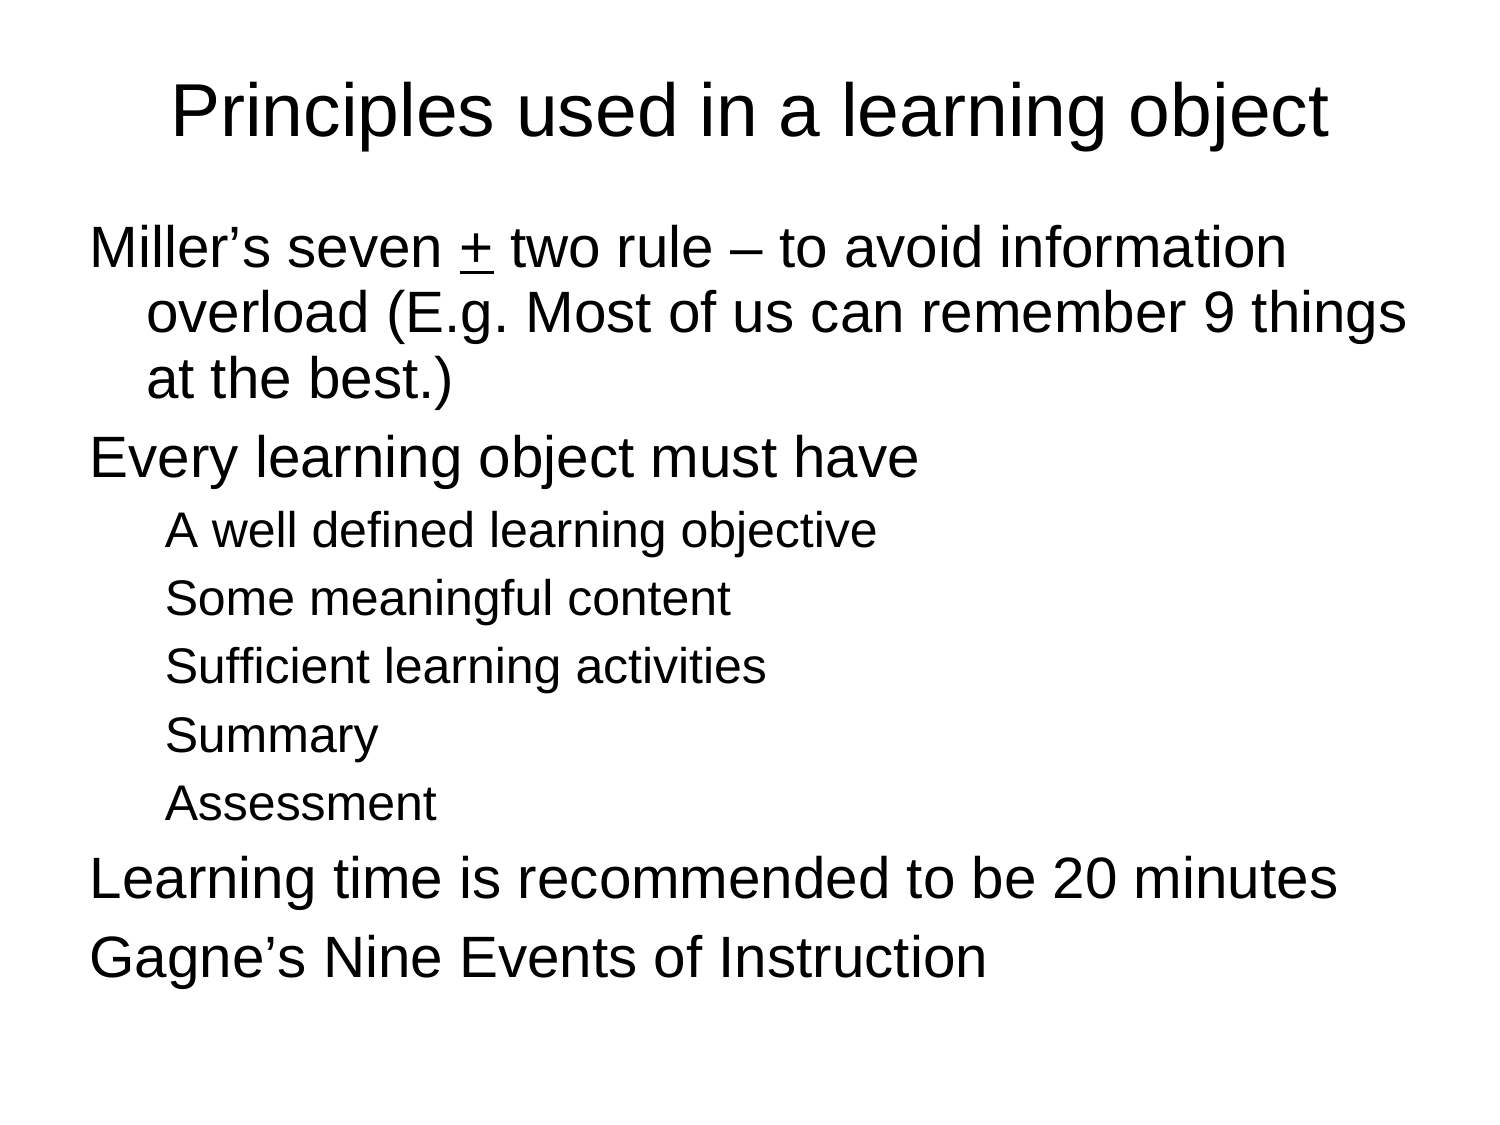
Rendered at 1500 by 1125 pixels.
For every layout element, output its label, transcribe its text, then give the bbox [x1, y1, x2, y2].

title Principles used in a learning object [75, 45, 1426, 176]
list Miller’s seven + two rule – to avoid information overload (E.g. Most of us can remember 9 things at the best.) Every learning object must have A well defined learning objective Some meaningful content Sufficient learning activities Summary Assessment Learning time is recommended to be 20 minutes Gagne’s Nine Events of Instruction [75, 207, 1426, 1051]
